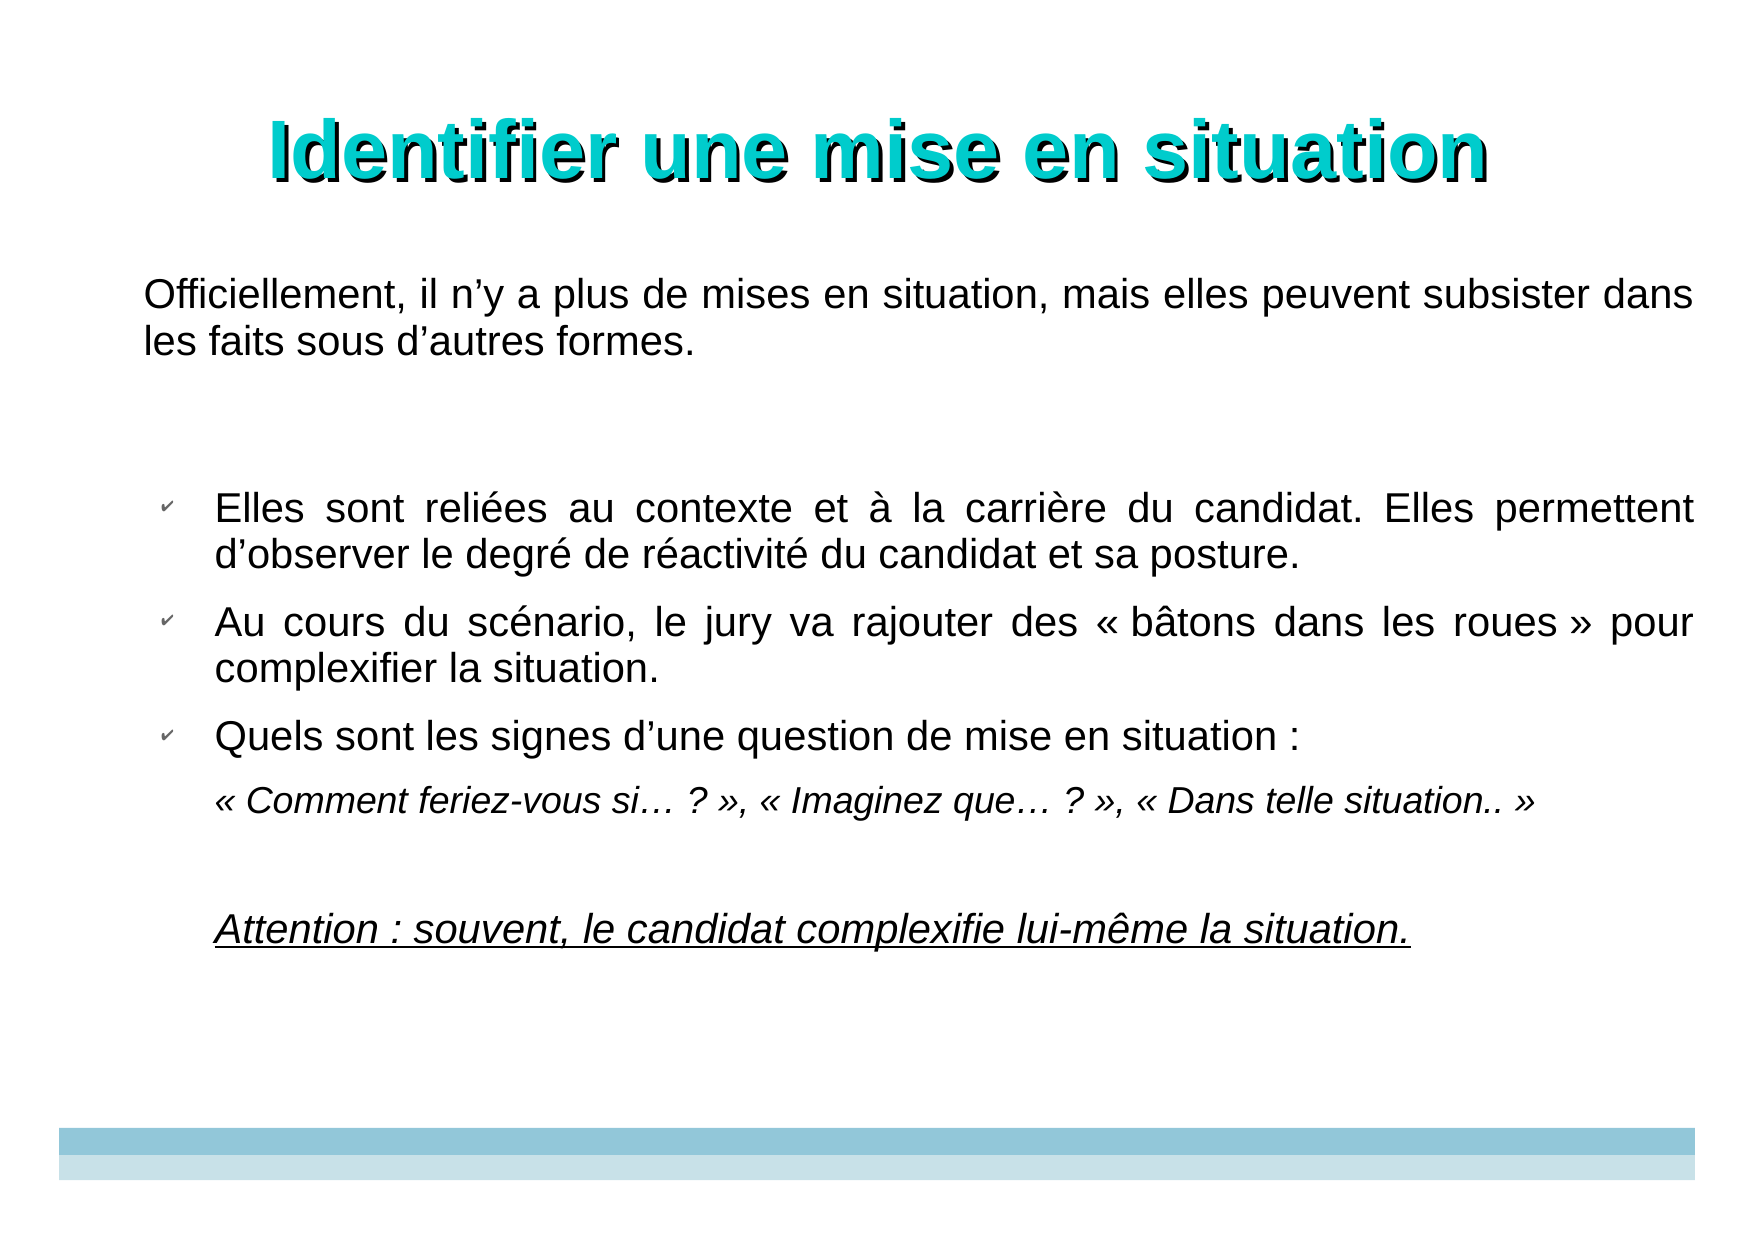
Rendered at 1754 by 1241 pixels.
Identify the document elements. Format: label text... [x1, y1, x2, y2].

list Officiellement, il n’y a plus de mises en situation, mais elles peuvent subsister dans les faits sous d’autres formes. Elles sont reliées au contexte et à la carrière du candidat. Elles permettent d’observer le degré de réactivité du candidat et sa posture. Au cours du scénario, le jury va rajouter des « bâtons dans les roues » pour complexifier la situation. Quels sont les signes d’une question de mise en situation : « Comment feriez-vous si… ? », « Imaginez que… ? », « Dans telle situation.. » Attention : souvent, le candidat complexifie lui-même la situation. [72, 271, 1695, 1080]
title Identifier une mise en situation [142, 73, 1616, 226]
